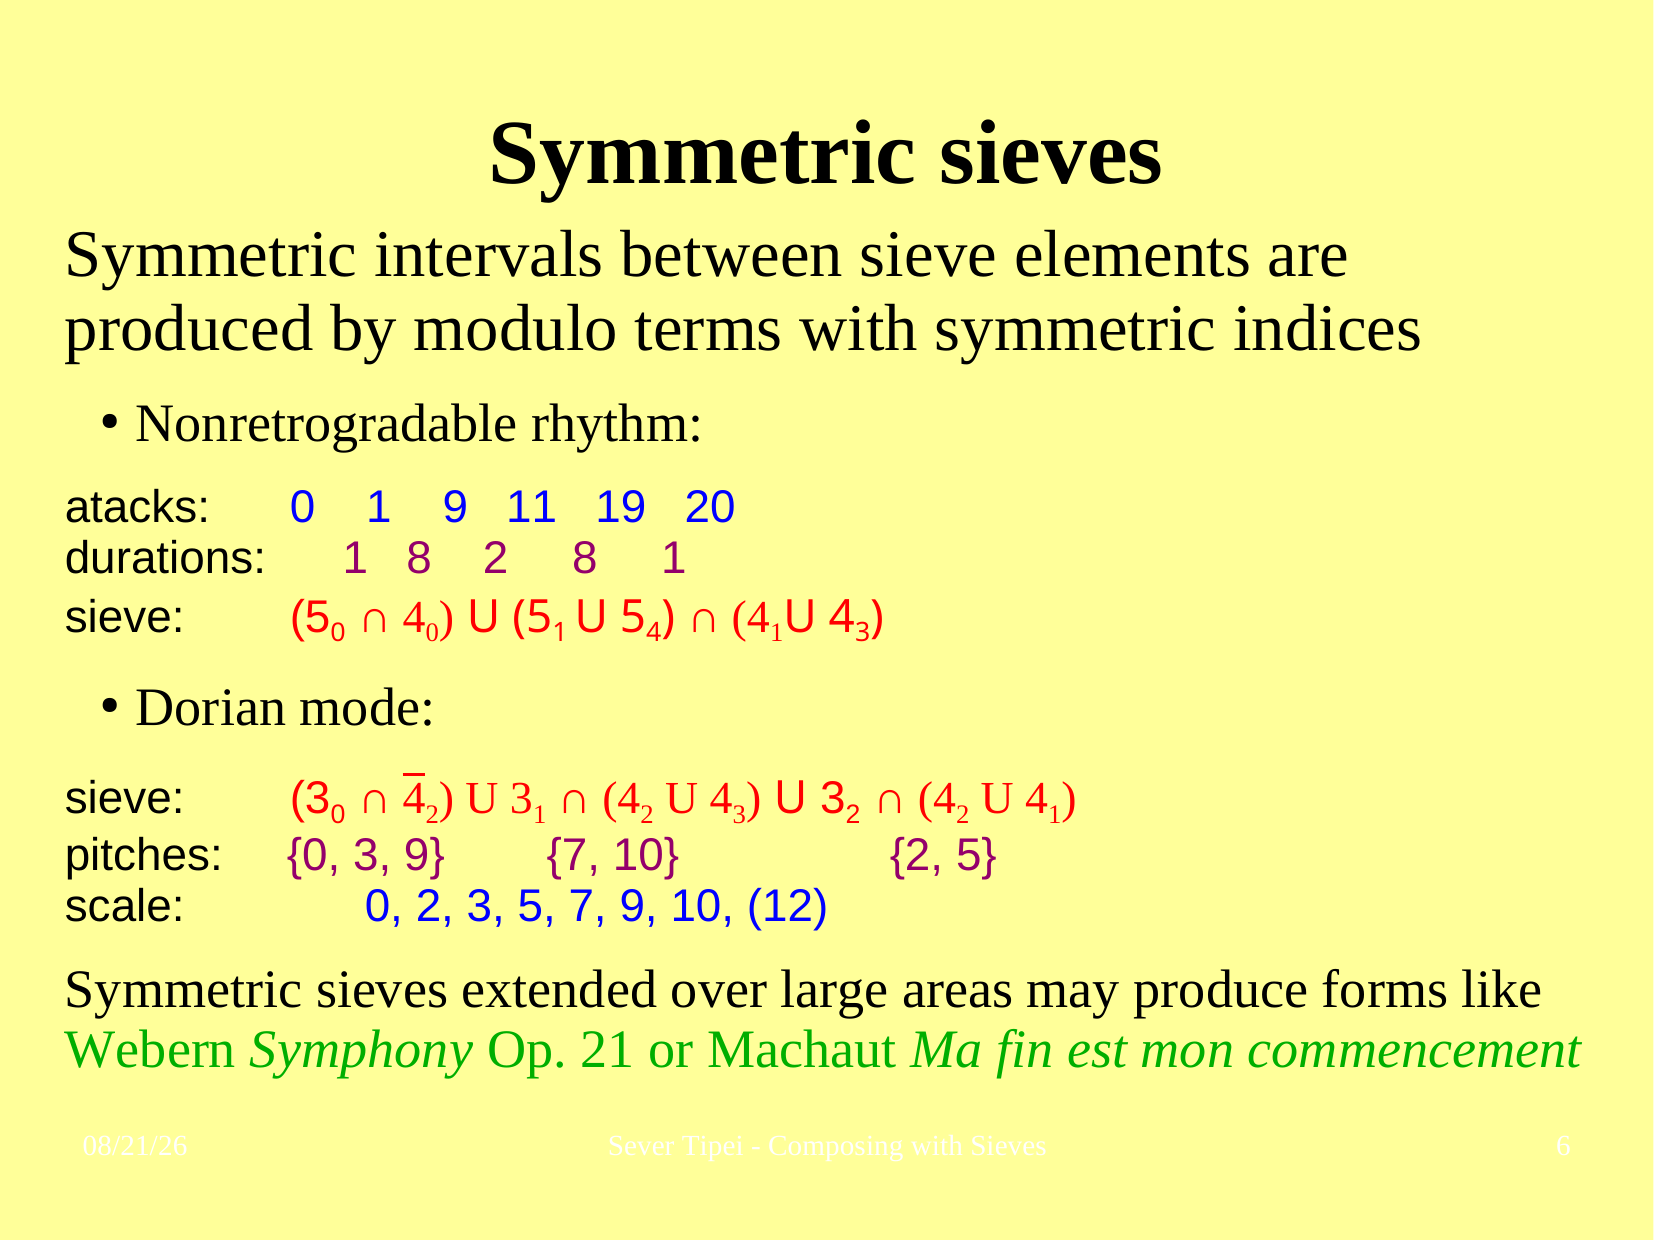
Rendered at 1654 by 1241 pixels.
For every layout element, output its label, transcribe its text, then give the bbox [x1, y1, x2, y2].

title Symmetric sieves [82, 49, 1571, 222]
subtitle Symmetric intervals between sieve elements are produced by modulo terms with symmetric indices Nonretrogradable rhythm: atacks: 0 1 9 11 19 20 durations: 1 8 2 8 1 sieve: (50 ∩ 40) U (51 U 54) ∩ (41U 43) Dorian mode: sieve: (30 ∩ 42) U 31 ∩ (42 U 43) U 32 ∩ (42 U 41) pitches: {0, 3, 9} {7, 10} {2, 5} scale: 0, 2, 3, 5, 7, 9, 10, (12) Symmetric sieves extended over large areas may produce forms like Webern Symphony Op. 21 or Machaut Ma fin est mon commencement [64, 222, 1613, 1074]
